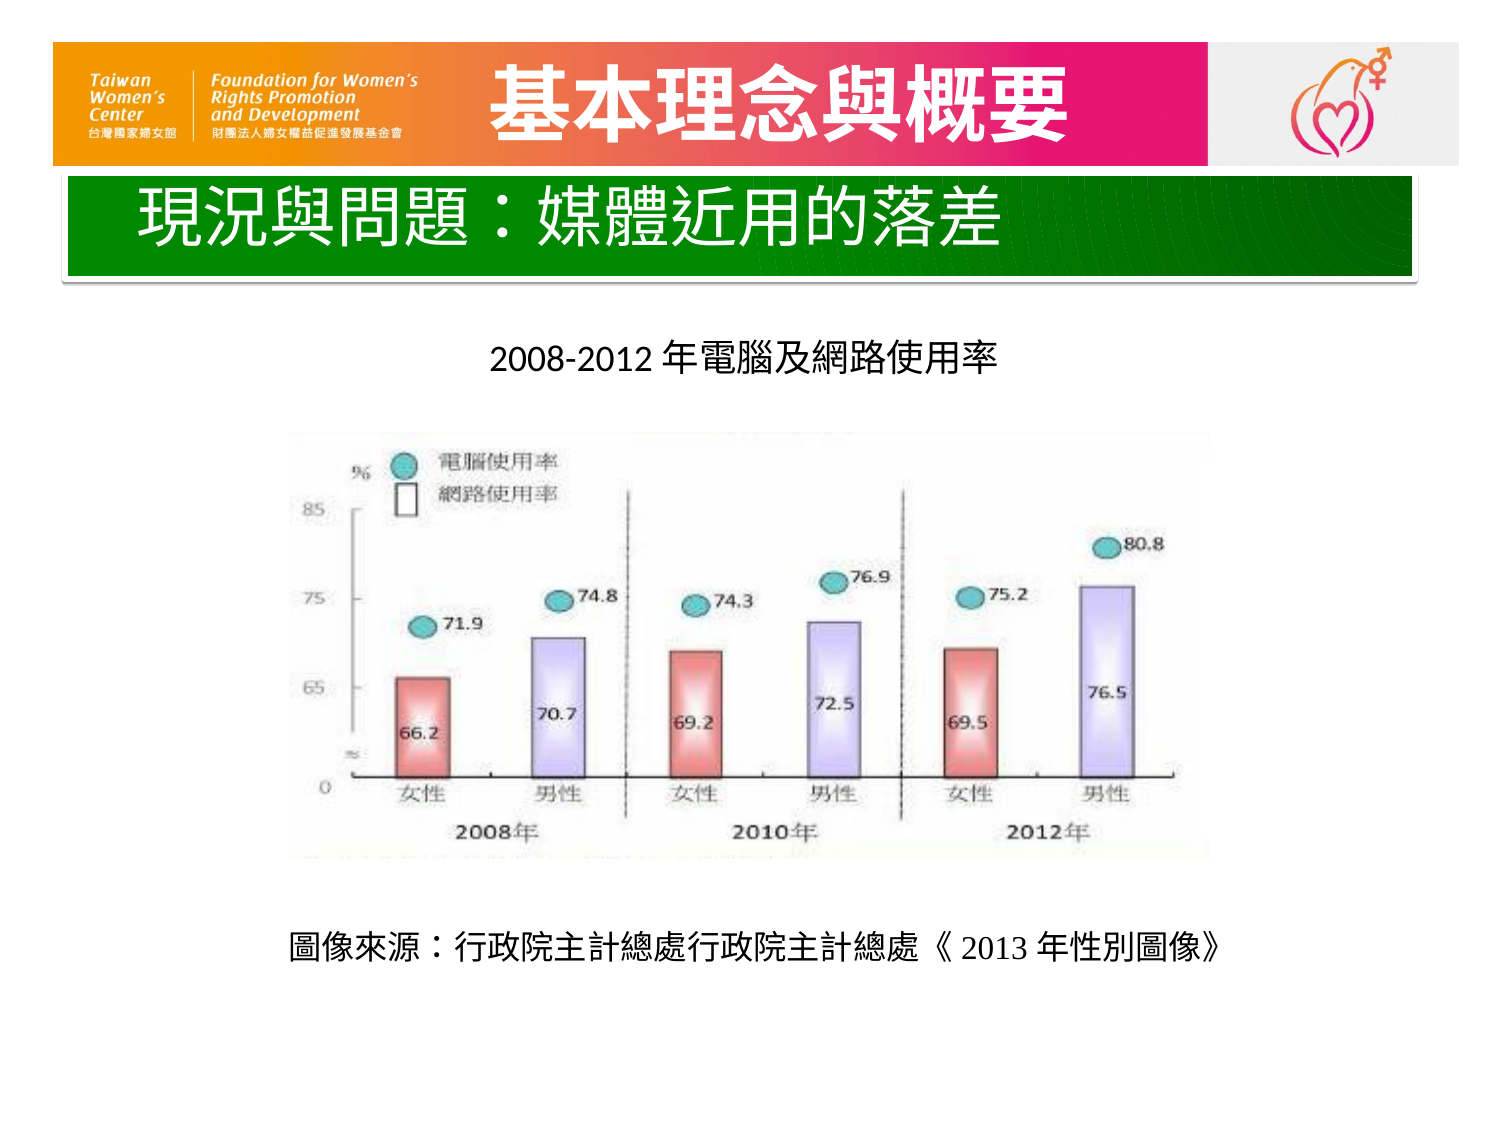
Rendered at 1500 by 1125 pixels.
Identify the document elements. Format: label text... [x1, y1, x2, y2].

text_box 2008-2012年電腦及網路使用率 [312, 326, 1176, 387]
title 基本理念與概要 [171, 42, 1388, 161]
list 現況與問題：媒體近用的落差 [64, 172, 1415, 279]
picture [289, 432, 1210, 859]
text_box 圖像來源：行政院主計總處行政院主計總處《2013年性別圖像》 [242, 917, 1282, 974]
